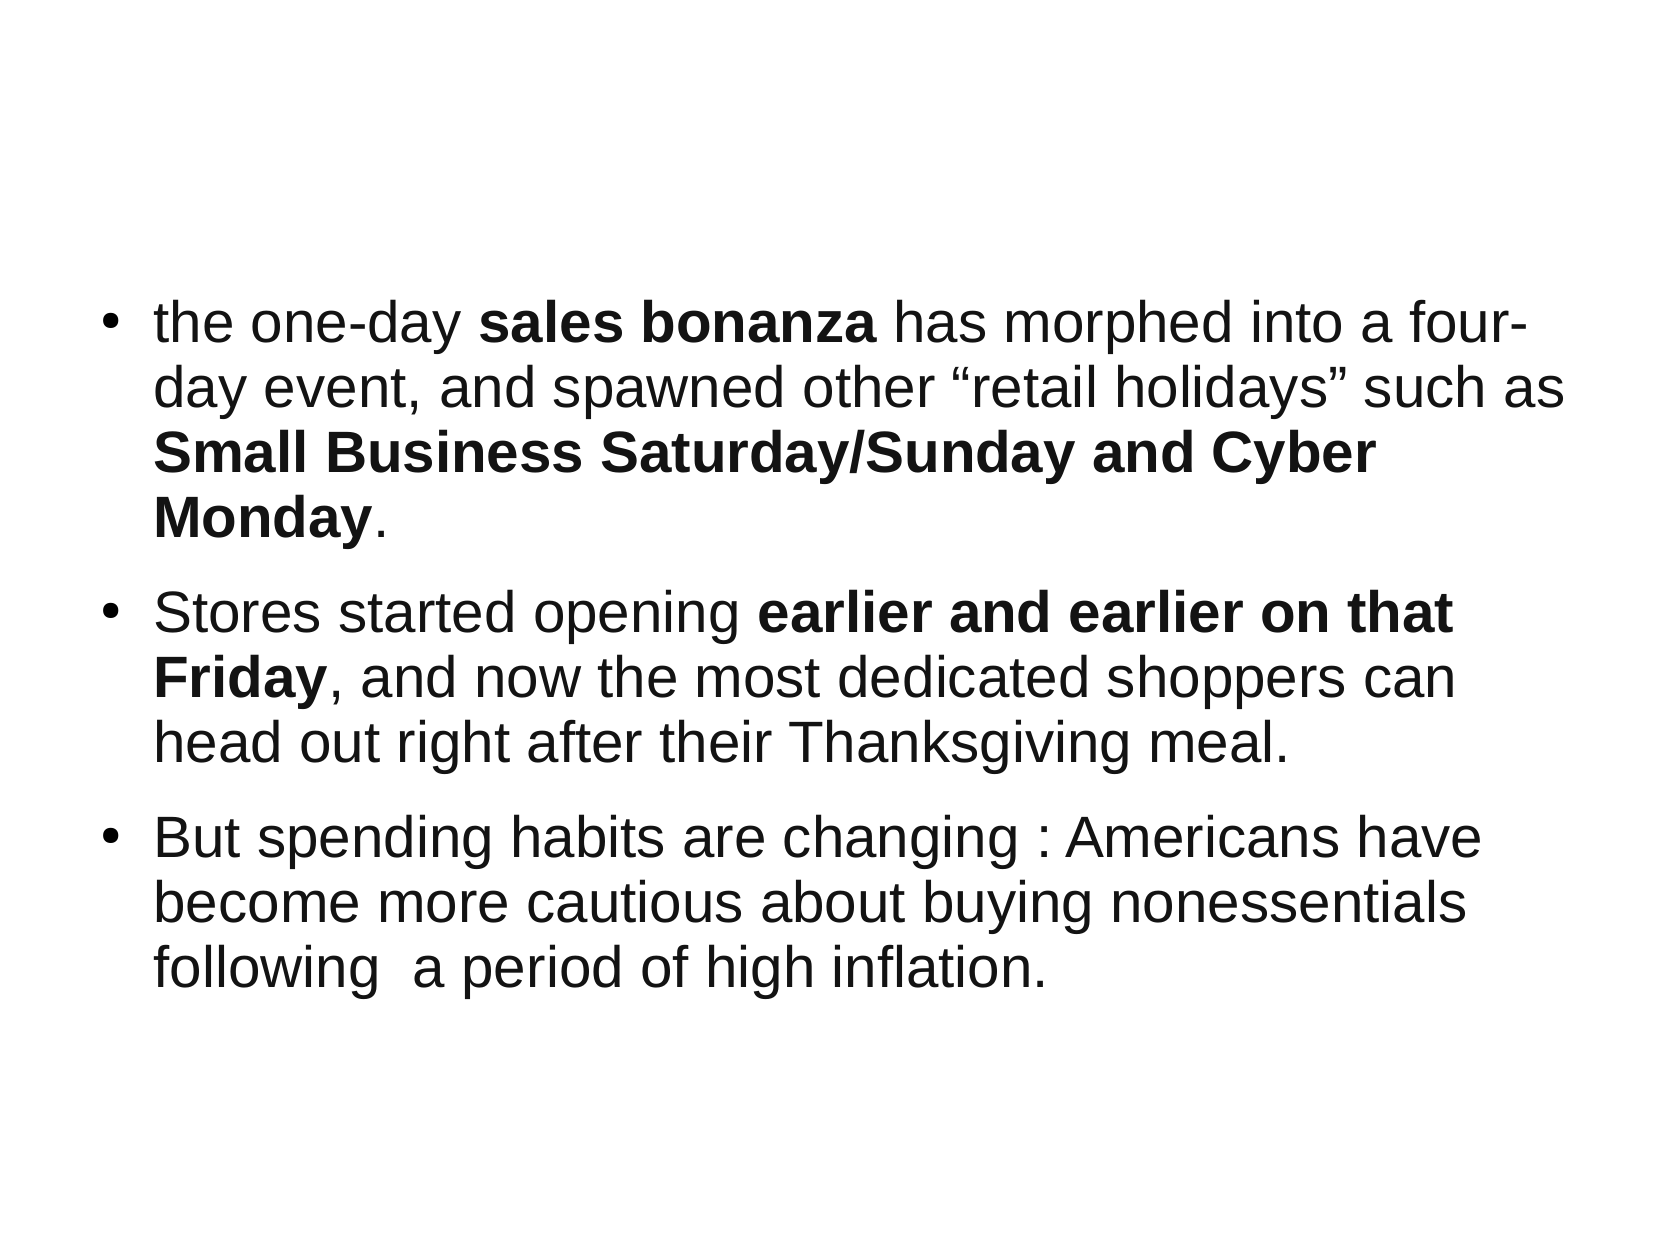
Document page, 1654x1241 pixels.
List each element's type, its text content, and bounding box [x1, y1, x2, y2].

list the one-day sales bonanza has morphed into a four-day event, and spawned other “retail holidays” such as Small Business Saturday/Sunday and Cyber Monday. Stores started opening earlier and earlier on that Friday, and now the most dedicated shoppers can head out right after their Thanksgiving meal. But spending habits are changing : Americans have become more cautious about buying nonessentials following a period of high inflation. [82, 290, 1571, 1109]
